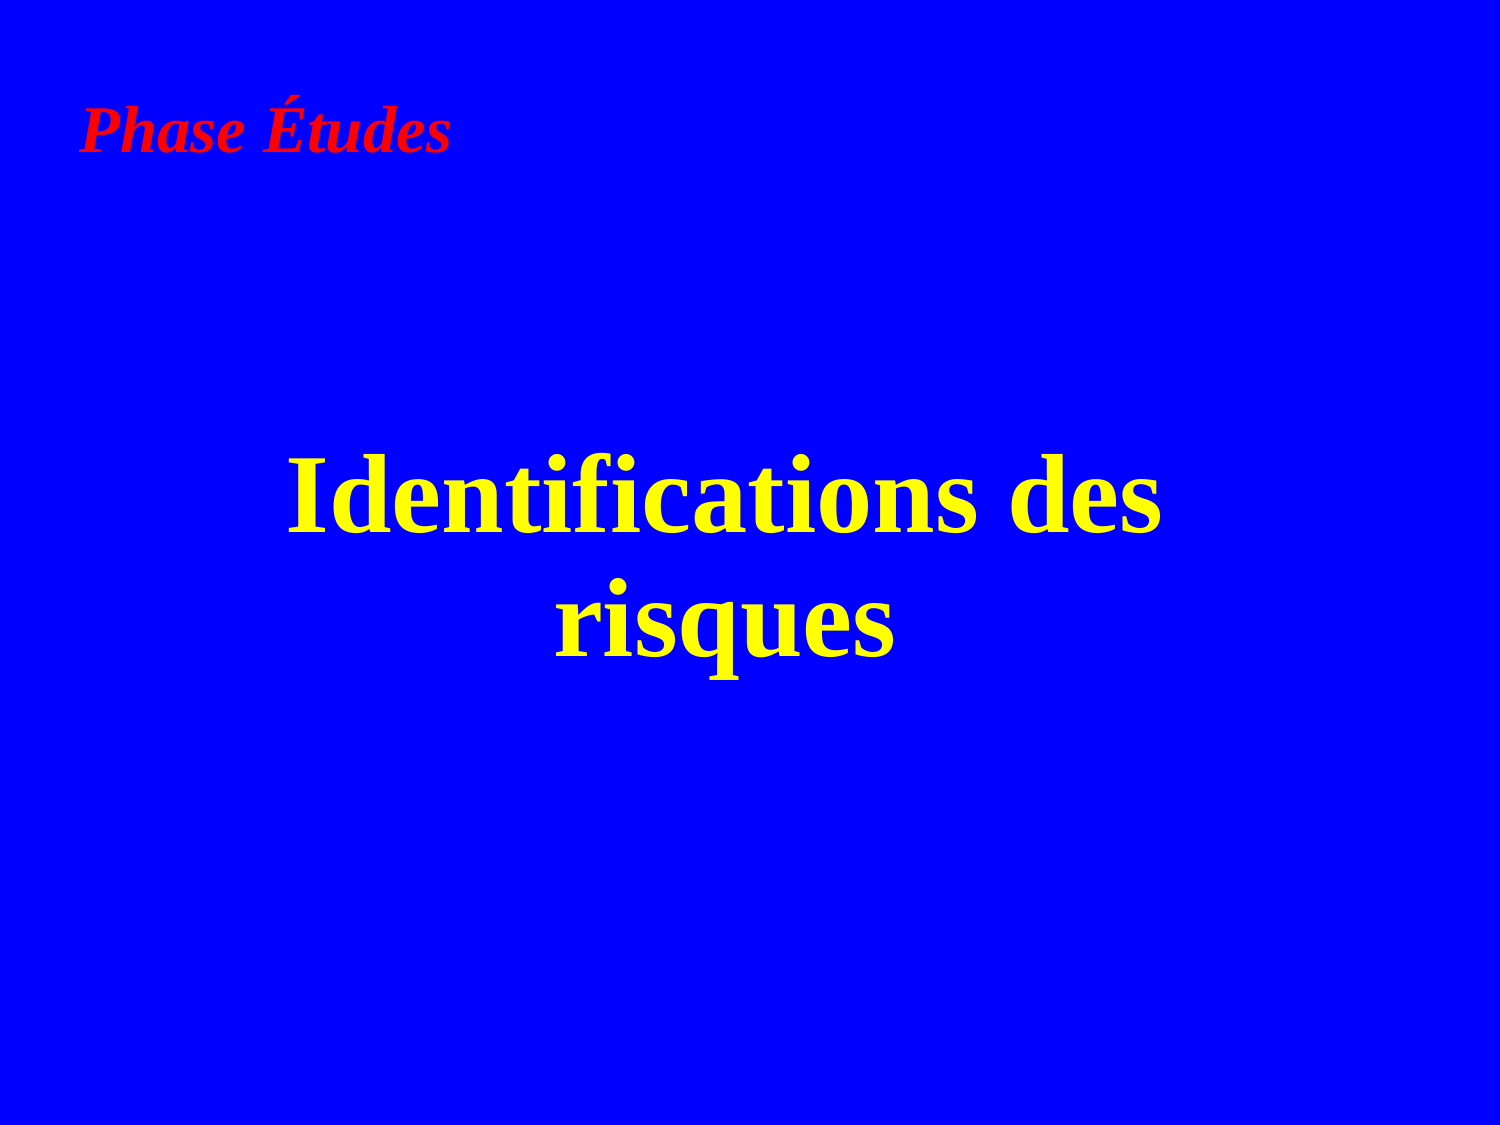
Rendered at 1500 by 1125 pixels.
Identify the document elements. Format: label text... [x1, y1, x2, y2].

title Identifications des risques [87, 413, 1363, 699]
text_box Phase Études [64, 78, 528, 174]
